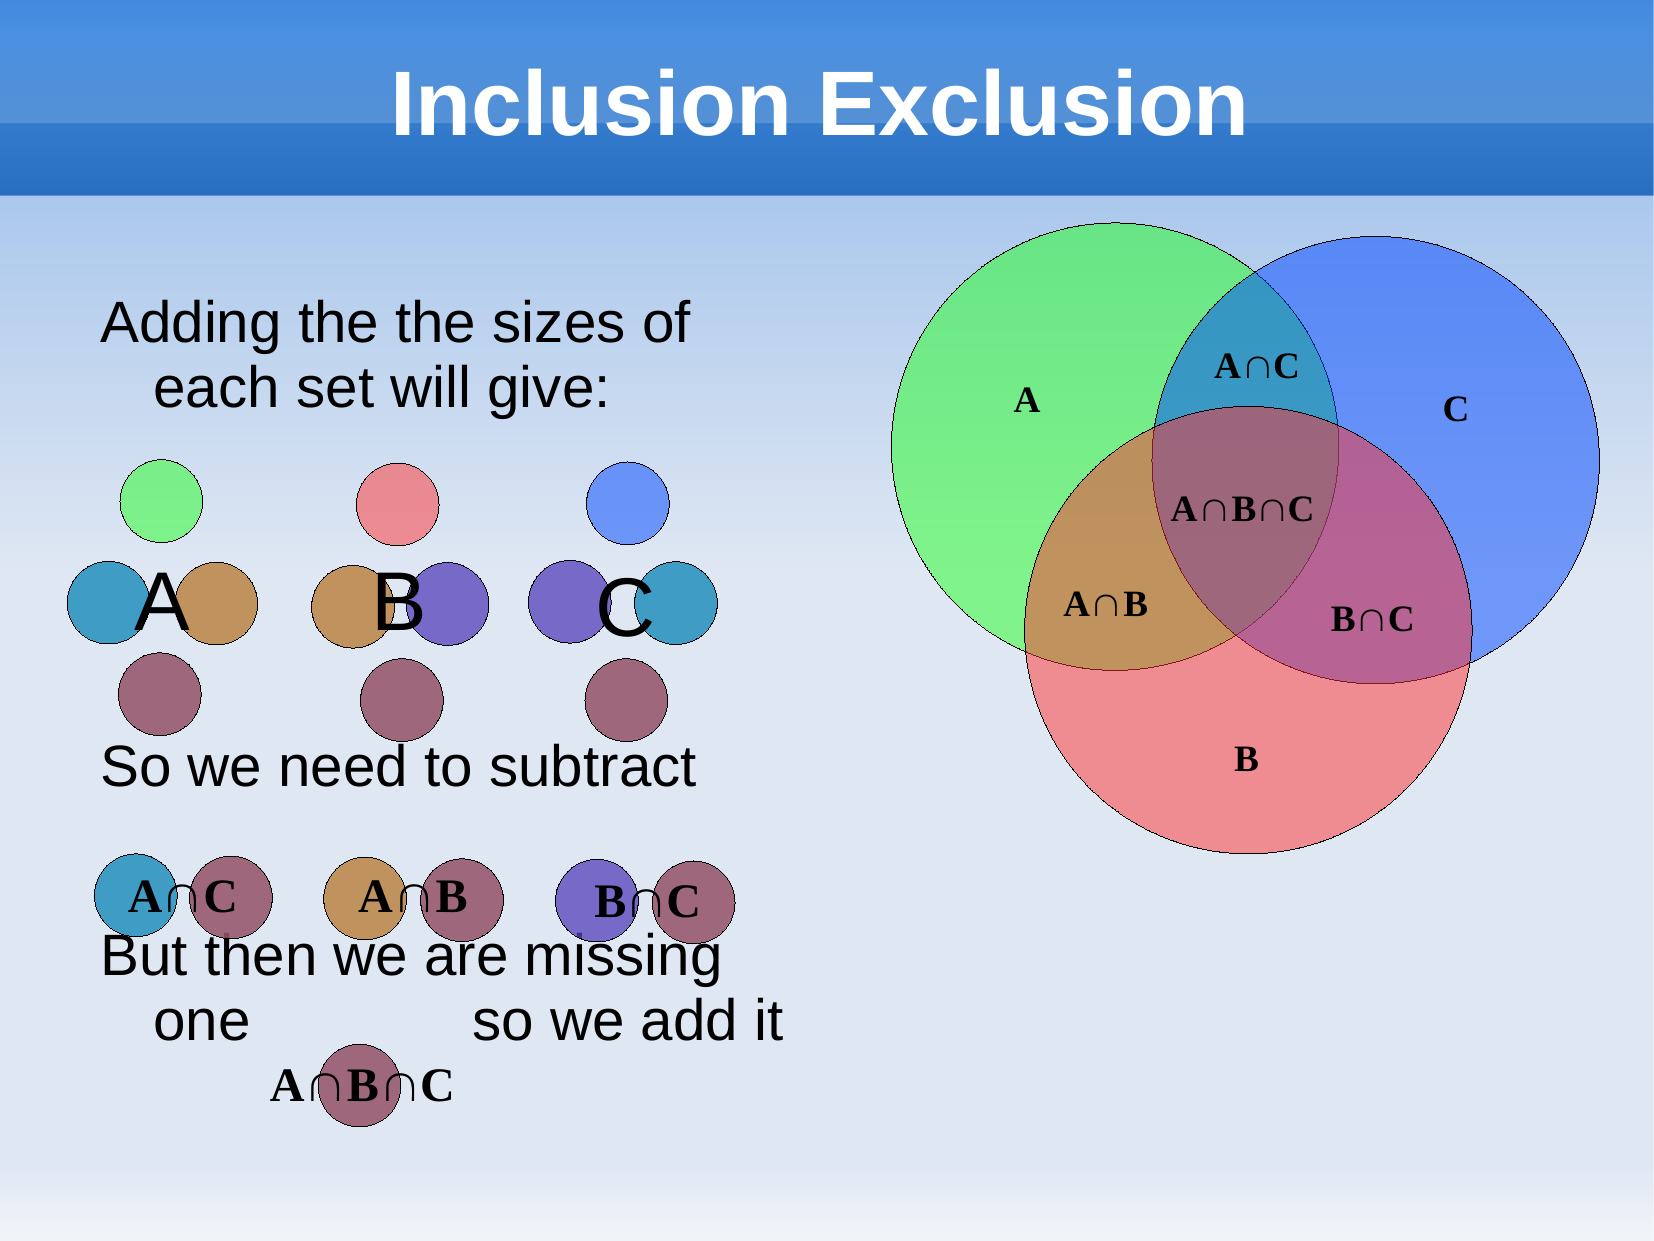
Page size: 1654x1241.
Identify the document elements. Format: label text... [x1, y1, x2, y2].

text_box [584, 672, 668, 742]
text_box [323, 857, 393, 940]
text_box [332, 1044, 387, 1054]
text_box [356, 463, 440, 546]
text_box A [120, 547, 208, 666]
chart [1058, 580, 1152, 629]
chart [1165, 485, 1319, 534]
text_box [67, 561, 120, 644]
chart [1325, 595, 1419, 644]
text_box [208, 562, 258, 645]
text_box [204, 856, 273, 939]
chart [588, 871, 706, 935]
text_box [442, 562, 489, 646]
text_box C [580, 553, 662, 672]
text_box [360, 666, 444, 742]
title Inclusion Exclusion [76, 0, 1565, 208]
text_box [94, 853, 165, 937]
chart [1438, 385, 1474, 435]
chart [352, 865, 473, 929]
text_box [432, 858, 504, 942]
text_box [891, 222, 1600, 854]
chart [263, 1054, 459, 1118]
chart [121, 865, 242, 929]
text_box [586, 461, 670, 545]
chart [1229, 735, 1264, 784]
list Adding the the sizes of each set will give: So we need to subtract But then we are missing one so we add it [82, 290, 809, 1121]
chart [1008, 376, 1045, 425]
text_box B [356, 547, 442, 666]
text_box [333, 1118, 386, 1127]
text_box [119, 459, 203, 543]
text_box [528, 560, 580, 644]
text_box [666, 860, 736, 944]
text_box [311, 565, 356, 649]
text_box [662, 561, 718, 645]
picture [0, 0, 1654, 1241]
chart [1209, 342, 1305, 392]
text_box [555, 859, 626, 942]
text_box [118, 666, 202, 736]
